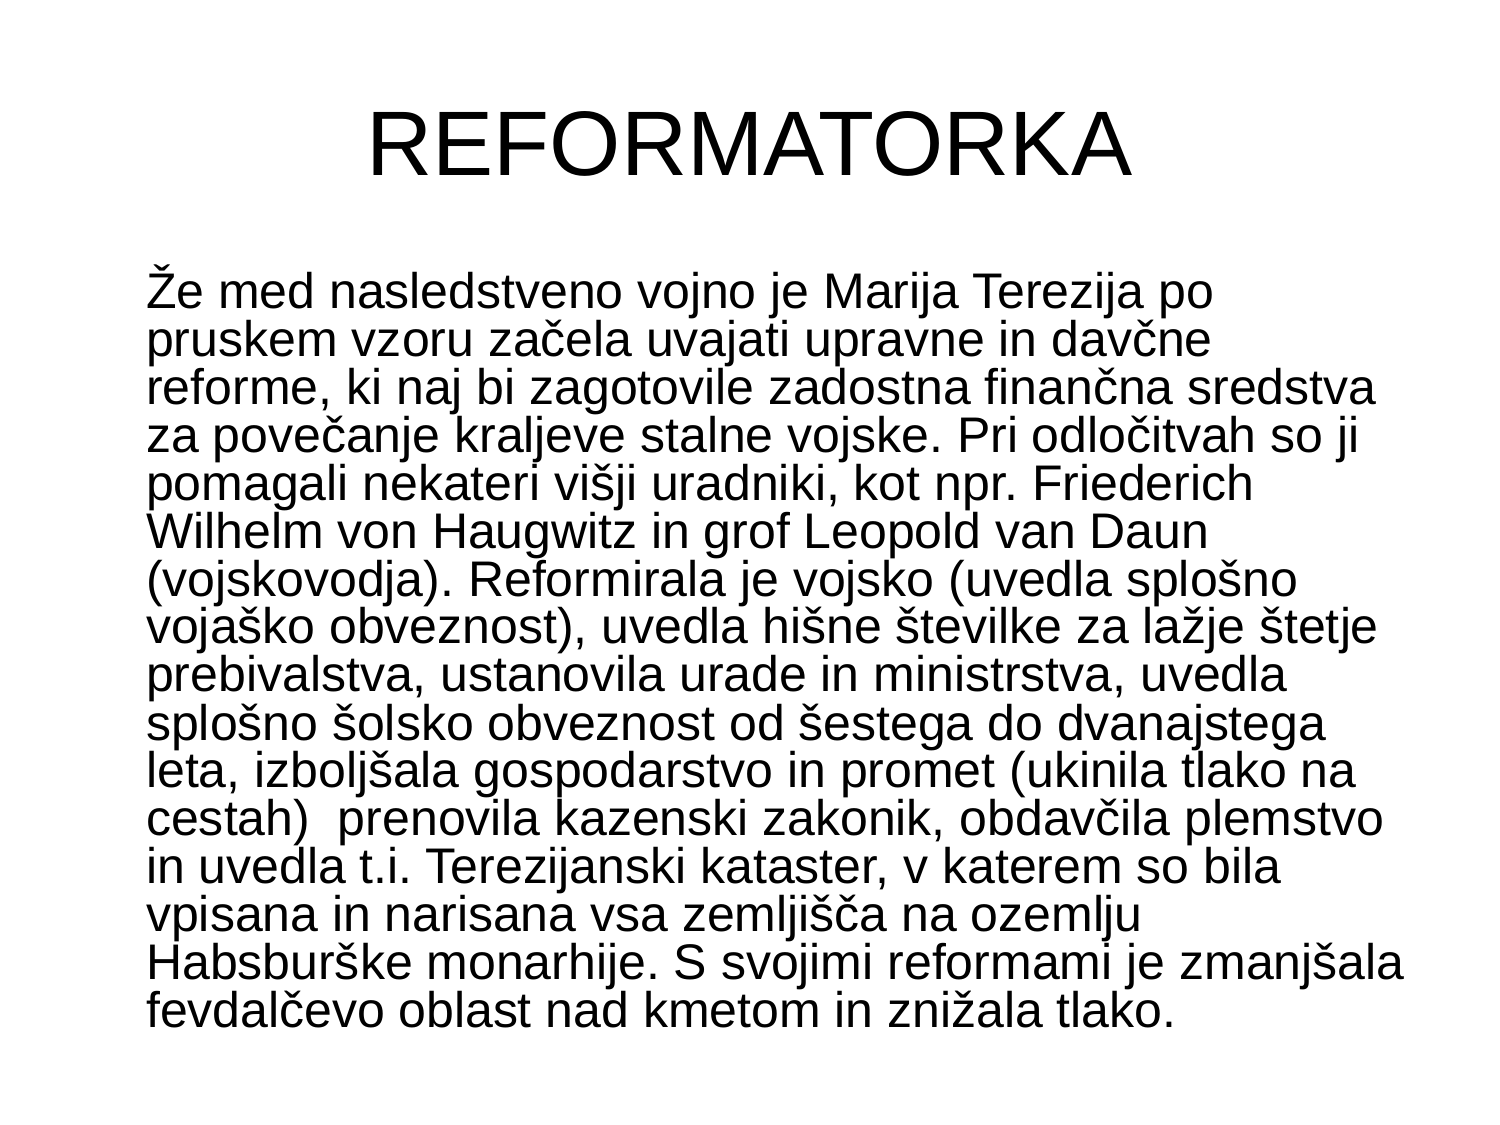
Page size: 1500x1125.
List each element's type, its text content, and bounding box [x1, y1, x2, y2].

title REFORMATORKA [75, 45, 1425, 233]
list Že med nasledstveno vojno je Marija Terezija po pruskem vzoru začela uvajati upravne in davčne reforme, ki naj bi zagotovile zadostna finančna sredstva za povečanje kraljeve stalne vojske. Pri odločitvah so ji pomagali nekateri višji uradniki, kot npr. Friederich Wilhelm von Haugwitz in grof Leopold van Daun (vojskovodja). Reformirala je vojsko (uvedla splošno vojaško obveznost), uvedla hišne številke za lažje štetje prebivalstva, ustanovila urade in ministrstva, uvedla splošno šolsko obveznost od šestega do dvanajstega leta, izboljšala gospodarstvo in promet (ukinila tlako na cestah) prenovila kazenski zakonik, obdavčila plemstvo in uvedla t.i. Terezijanski kataster, v katerem so bila vpisana in narisana vsa zemljišča na ozemlju Habsburške monarhije. S svojimi reformami je zmanjšala fevdalčevo oblast nad kmetom in znižala tlako. [75, 262, 1425, 1005]
